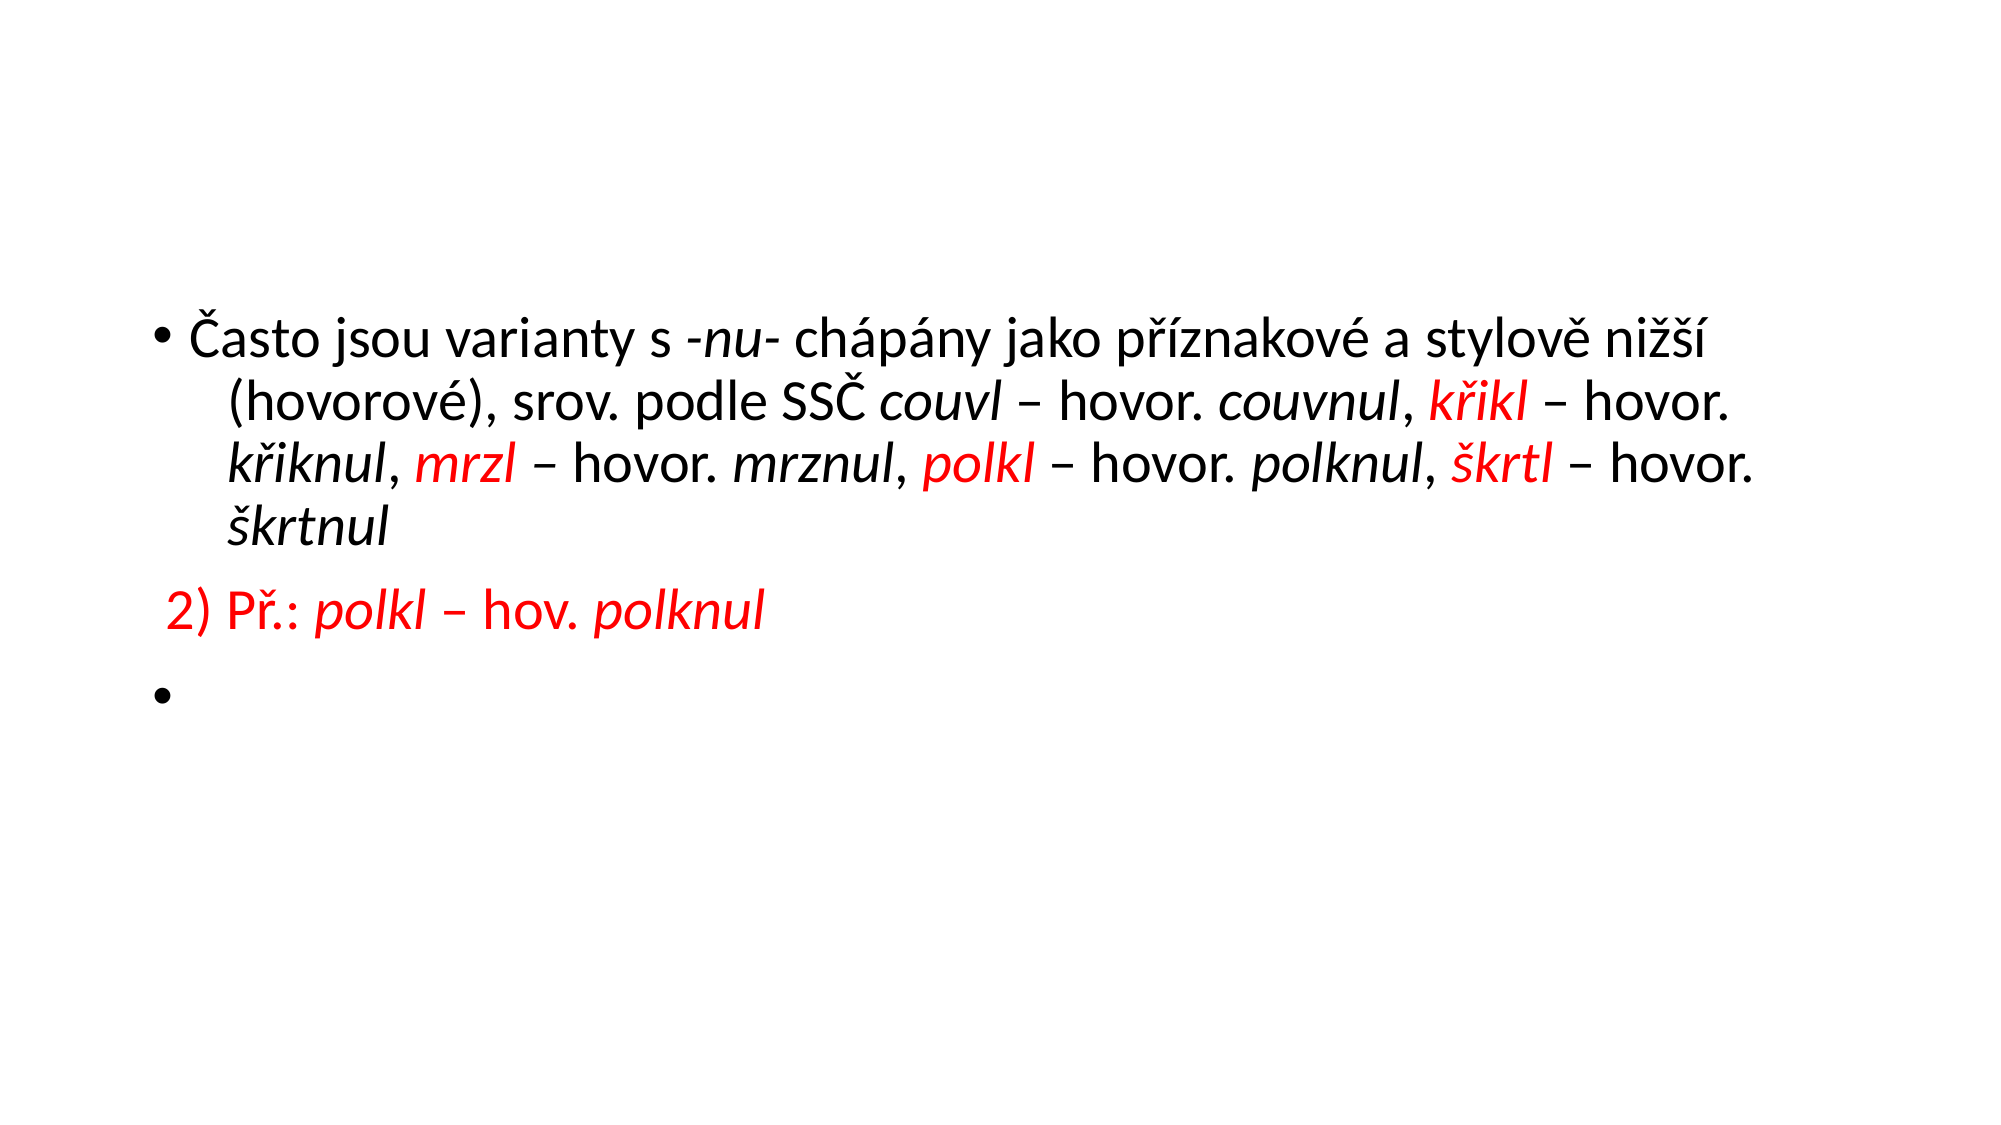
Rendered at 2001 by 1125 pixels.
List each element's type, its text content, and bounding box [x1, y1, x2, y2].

list Často jsou varianty s -nu- chápány jako příznakové a stylově nižší (hovorové), srov. podle SSČ couvl – hovor. couvnul, křikl – hovor. křiknul, mrzl – hovor. mrznul, polkl – hovor. polknul, škrtl – hovor. škrtnul 2) Př.: polkl – hov. polknul [137, 299, 1863, 1014]
